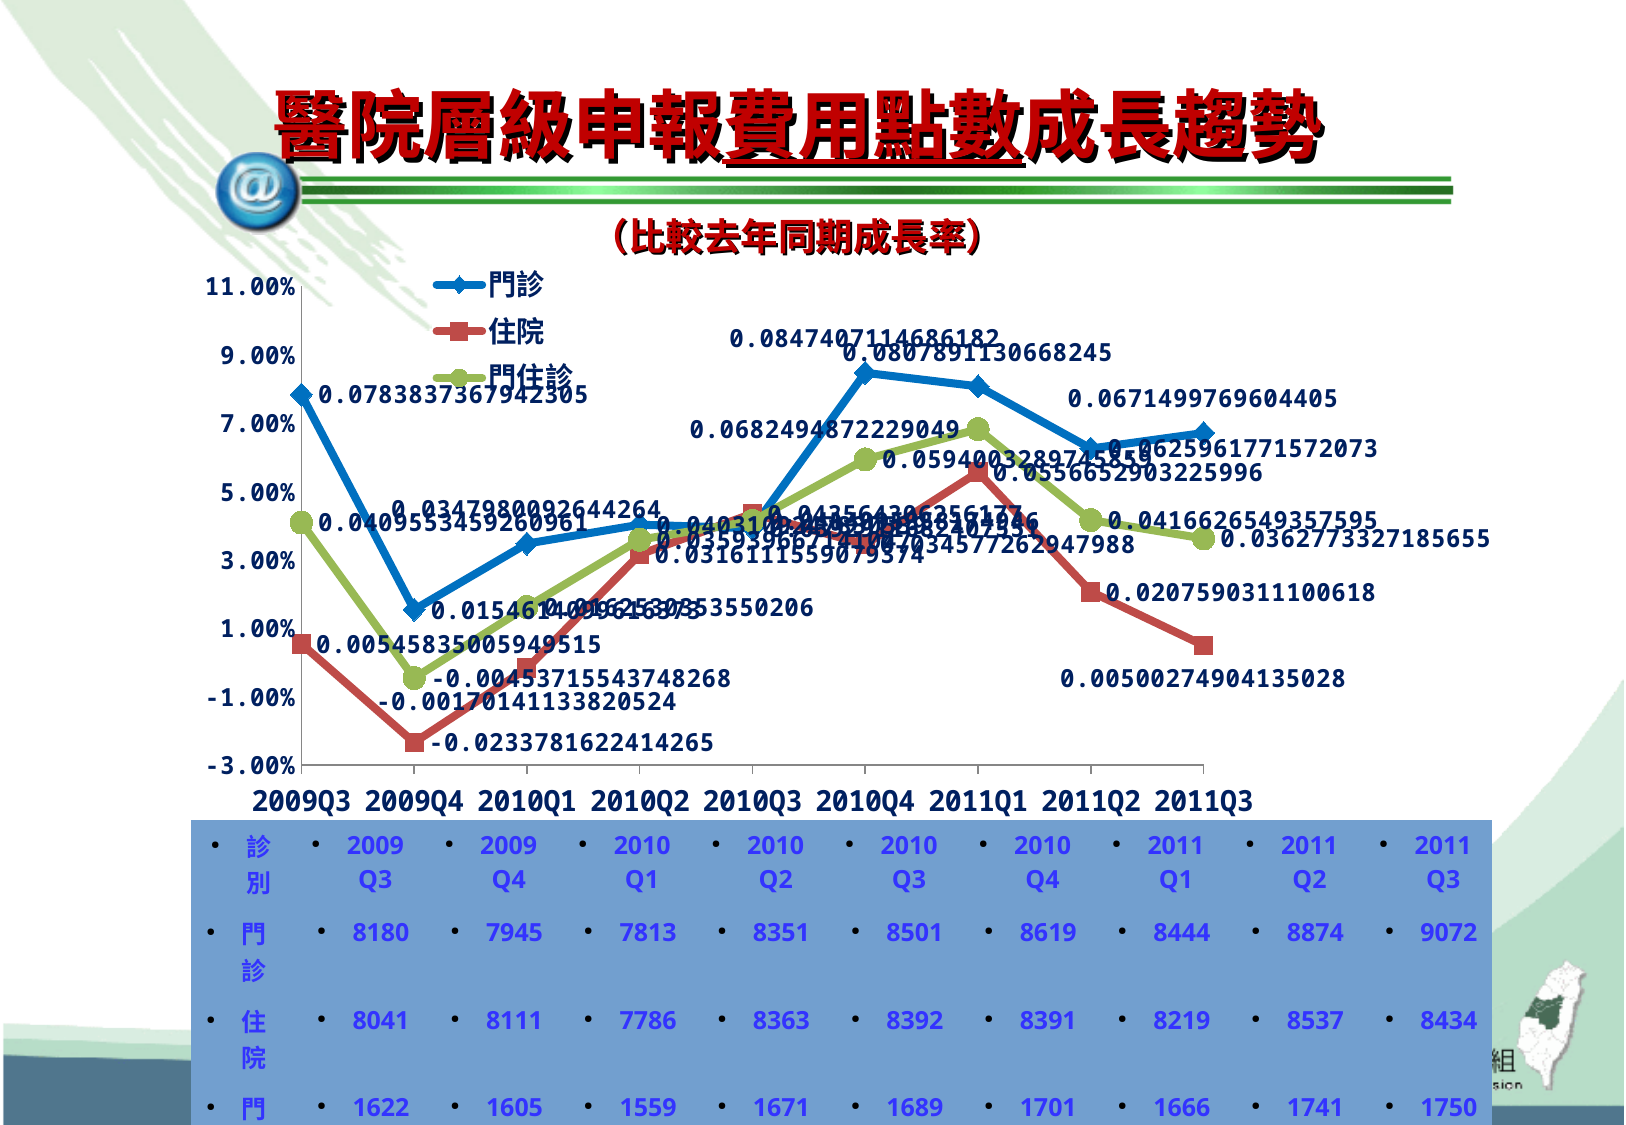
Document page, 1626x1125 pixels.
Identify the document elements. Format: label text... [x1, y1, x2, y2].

table_cell 16893 [825, 1082, 958, 1125]
chart [179, 257, 1493, 833]
table_cell 8434 [1359, 995, 1492, 1082]
table_cell 門診 [191, 908, 291, 995]
table_cell 8537 [1225, 995, 1359, 1082]
table_cell 17010 [958, 1082, 1092, 1125]
table_cell 8392 [825, 995, 958, 1082]
table_cell 7945 [424, 908, 558, 995]
table_cell 16056 [424, 1082, 558, 1125]
table_cell 15599 [558, 1082, 691, 1125]
table_cell 8444 [1092, 908, 1225, 995]
table_cell 8180 [291, 908, 424, 995]
table_cell 8041 [291, 995, 424, 1082]
table_cell 7786 [558, 995, 691, 1082]
table_header 2011Q3 [1359, 820, 1492, 908]
table_cell 9072 [1359, 908, 1492, 995]
table_cell 8501 [825, 908, 958, 995]
table_cell 住院 [191, 995, 291, 1082]
table_cell 16663 [1092, 1082, 1225, 1125]
table_cell 門住診 [191, 1082, 291, 1125]
table_cell 7813 [558, 908, 691, 995]
table_cell 17505 [1359, 1082, 1492, 1125]
table_cell 8619 [958, 908, 1092, 995]
table_cell 8351 [691, 908, 825, 995]
table_header 2010Q1 [558, 820, 691, 908]
table_header 2011Q1 [1092, 820, 1225, 908]
table_header 2010Q3 [825, 820, 958, 908]
table_header 2010Q2 [691, 820, 825, 908]
table_header 2009Q4 [424, 820, 558, 908]
table_cell 8111 [424, 995, 558, 1082]
table_cell 17411 [1225, 1082, 1359, 1125]
table_header 2011Q2 [1225, 820, 1359, 908]
table_cell 16714 [691, 1082, 825, 1125]
table_header 2009Q3 [291, 820, 424, 908]
table_cell 8391 [958, 995, 1092, 1082]
table_header 2010Q4 [958, 820, 1092, 908]
table_cell 8219 [1092, 995, 1225, 1082]
table_header 診別 [191, 820, 291, 908]
table_cell 16221 [291, 1082, 424, 1125]
title 醫院層級申報費用點數成長趨勢 （比較去年同期成長率） [97, 70, 1497, 258]
table_cell 8874 [1225, 908, 1359, 995]
table_cell 8363 [691, 995, 825, 1082]
